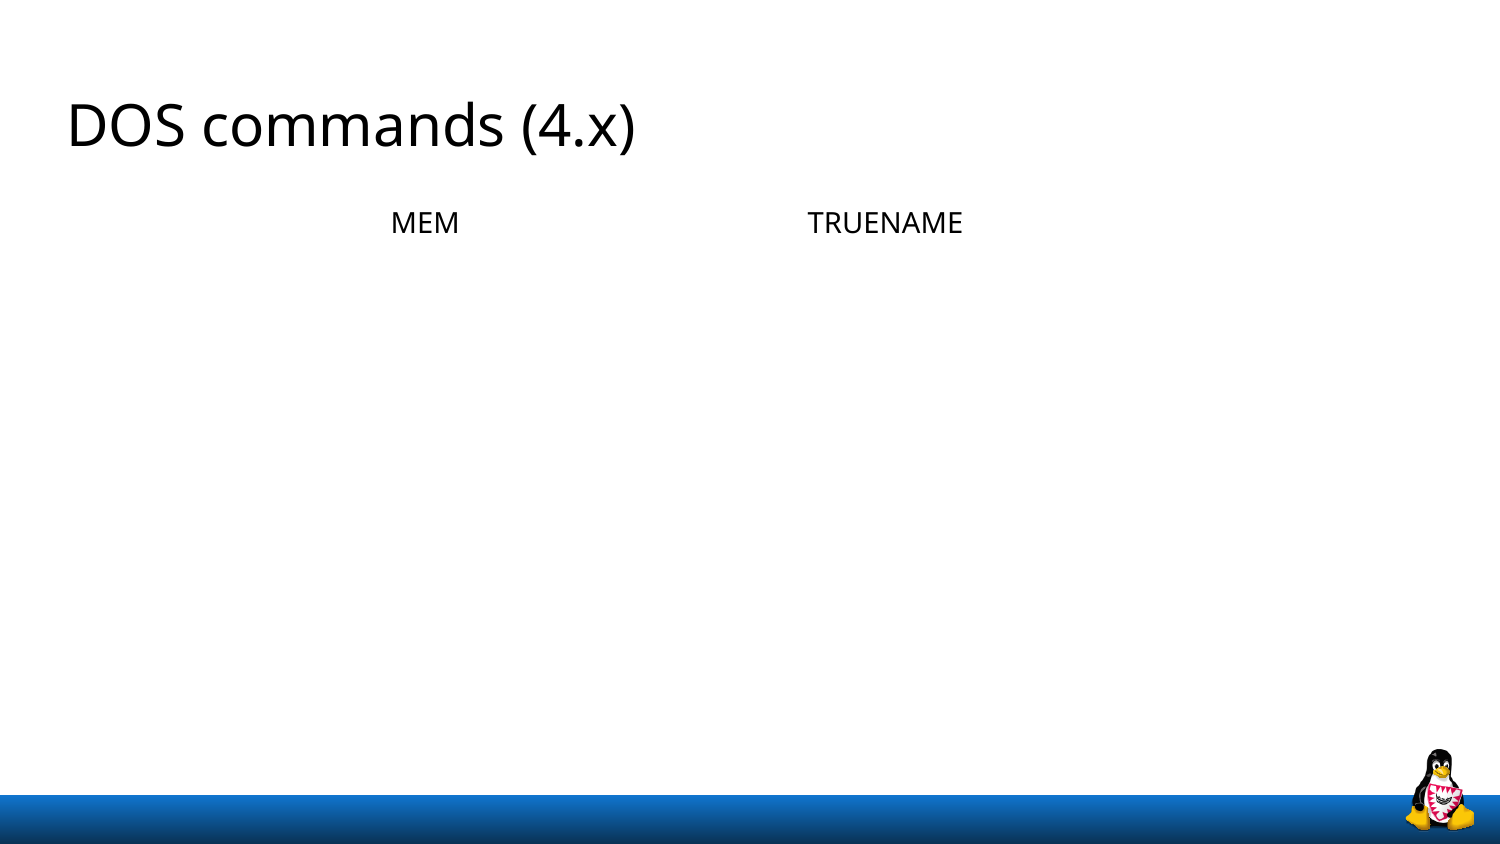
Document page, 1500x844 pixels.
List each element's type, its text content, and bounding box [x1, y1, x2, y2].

picture [1399, 749, 1480, 830]
title DOS commands (4.x) [51, 72, 1449, 167]
list MEM [375, 189, 708, 750]
list TRUENAME [792, 189, 1449, 750]
